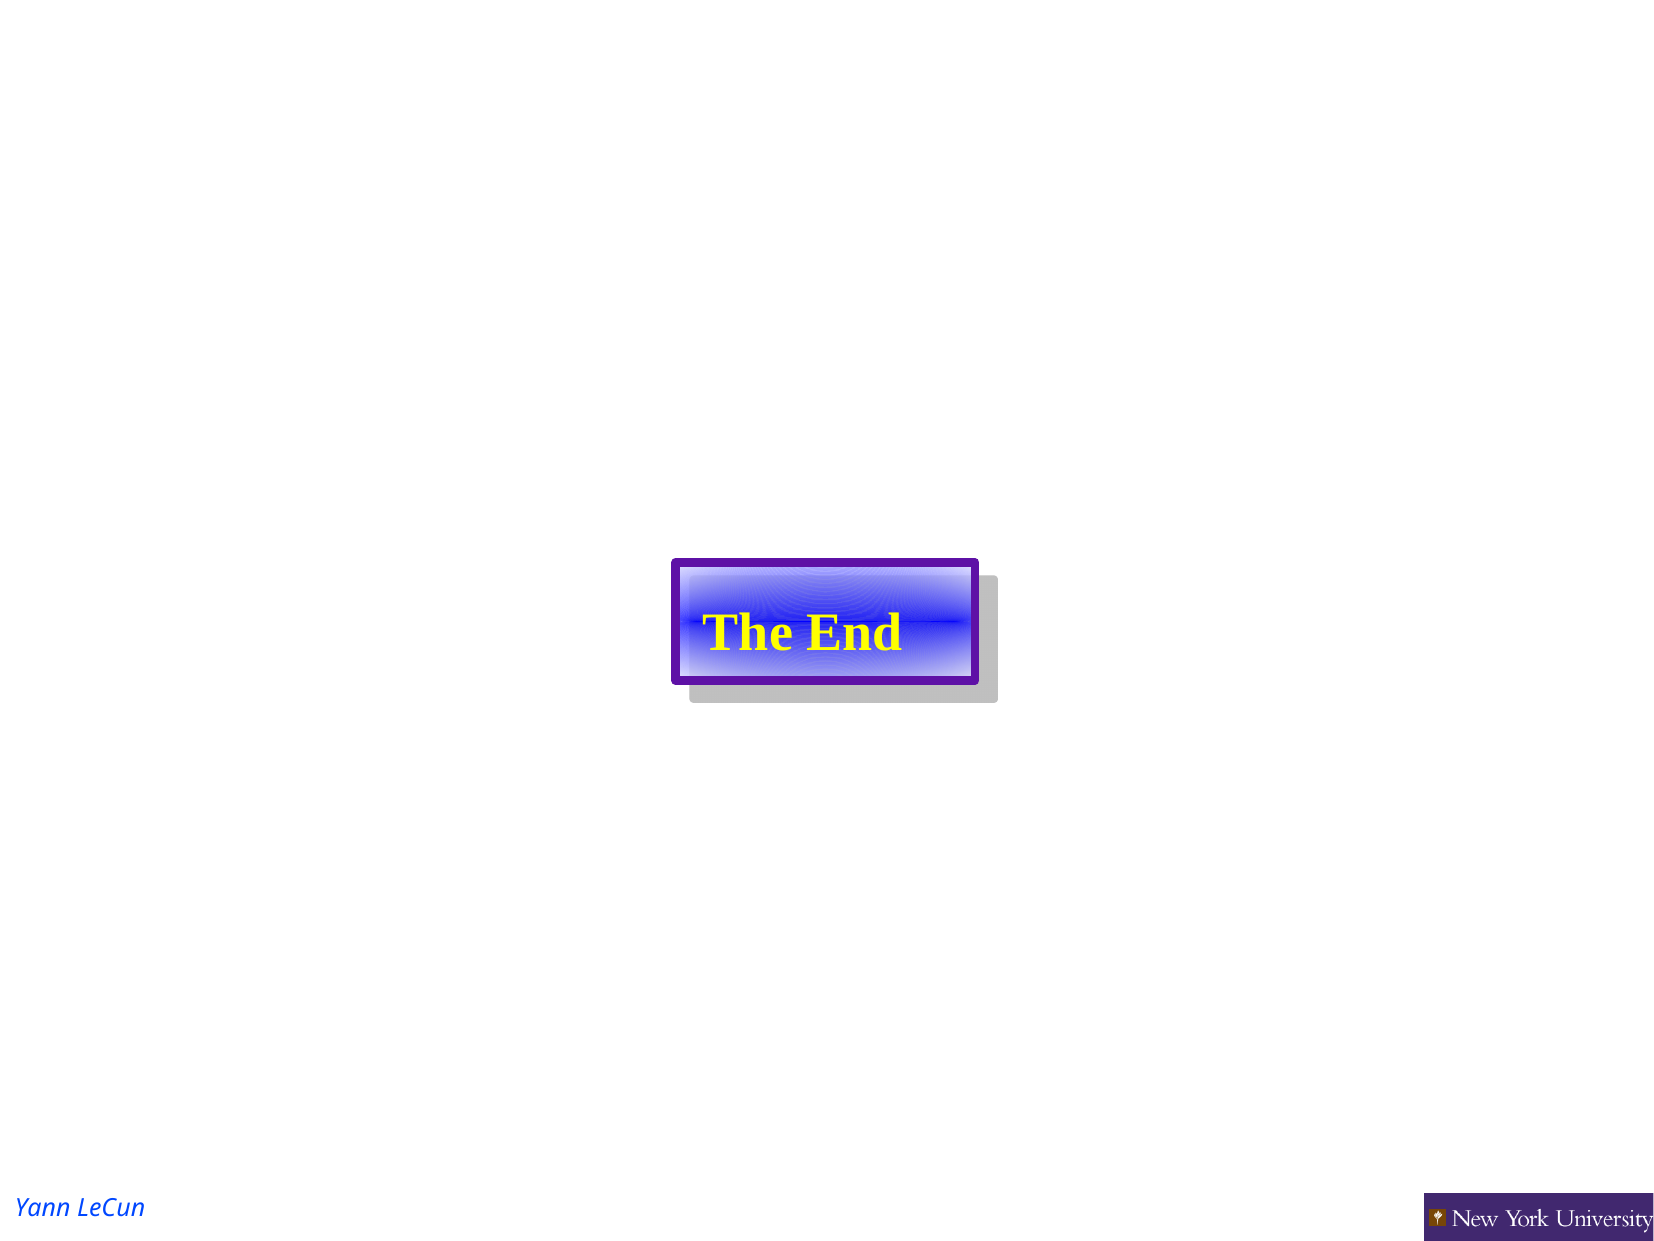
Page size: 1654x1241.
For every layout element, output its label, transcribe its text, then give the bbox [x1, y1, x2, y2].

title The End [675, 562, 976, 681]
picture [1424, 1193, 1654, 1241]
